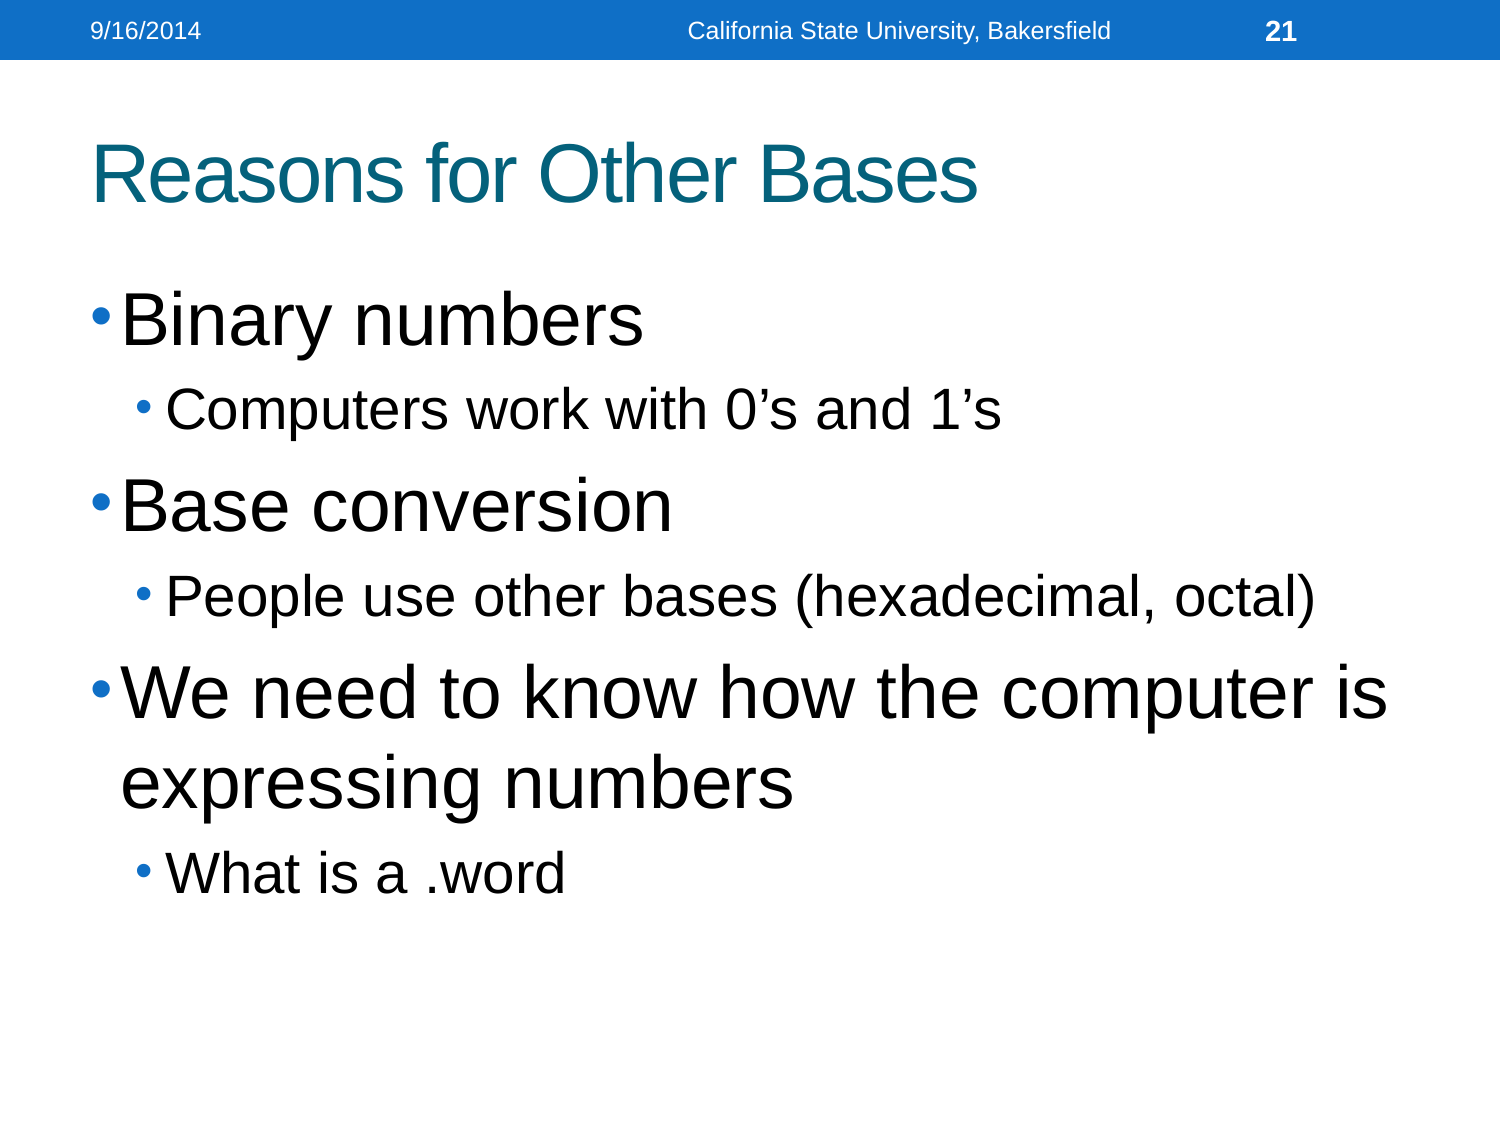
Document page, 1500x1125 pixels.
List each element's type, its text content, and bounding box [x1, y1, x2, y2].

slide_number 9/16/2014 [75, 3, 550, 57]
slide_number <number> [1250, 3, 1425, 57]
list Binary numbers Computers work with 0’s and 1’s Base conversion People use other bases (hexadecimal, octal) We need to know how the computer is expressing numbers What is a .word [75, 262, 1425, 1063]
title Reasons for Other Bases [75, 87, 1425, 250]
footer California State University, Bakersfield [562, 3, 1238, 57]
